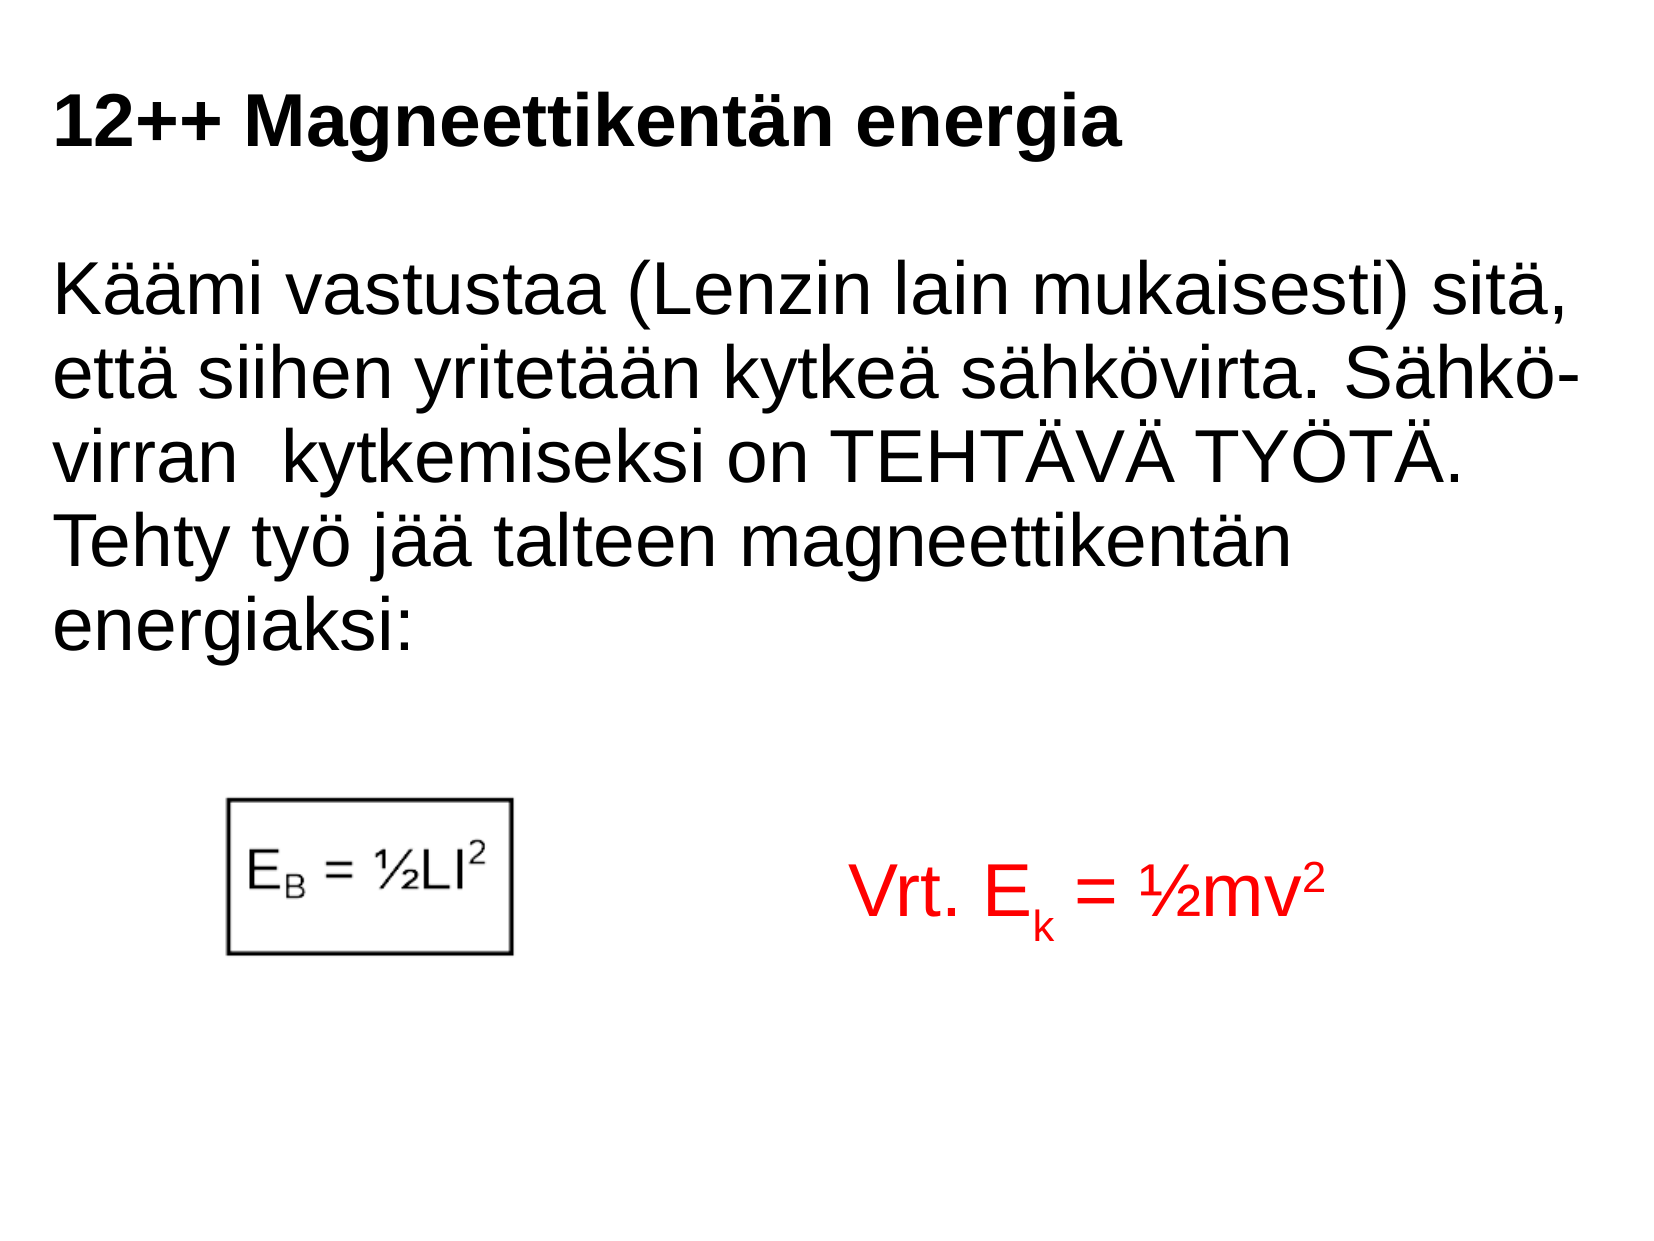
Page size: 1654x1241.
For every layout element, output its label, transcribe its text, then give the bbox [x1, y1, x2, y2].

picture [210, 772, 552, 970]
text_box 12++ Magneettikentän energia Käämi vastustaa (Lenzin lain mukaisesti) sitä, että siihen yritetään kytkeä sähkövirta. Sähkö-virran kytkemiseksi on TEHTÄVÄ TYÖTÄ. Tehty työ jää talteen magneettikentän energiaksi: [37, 70, 1607, 758]
text_box Vrt. Ek = ½mv2 [833, 757, 1418, 1016]
